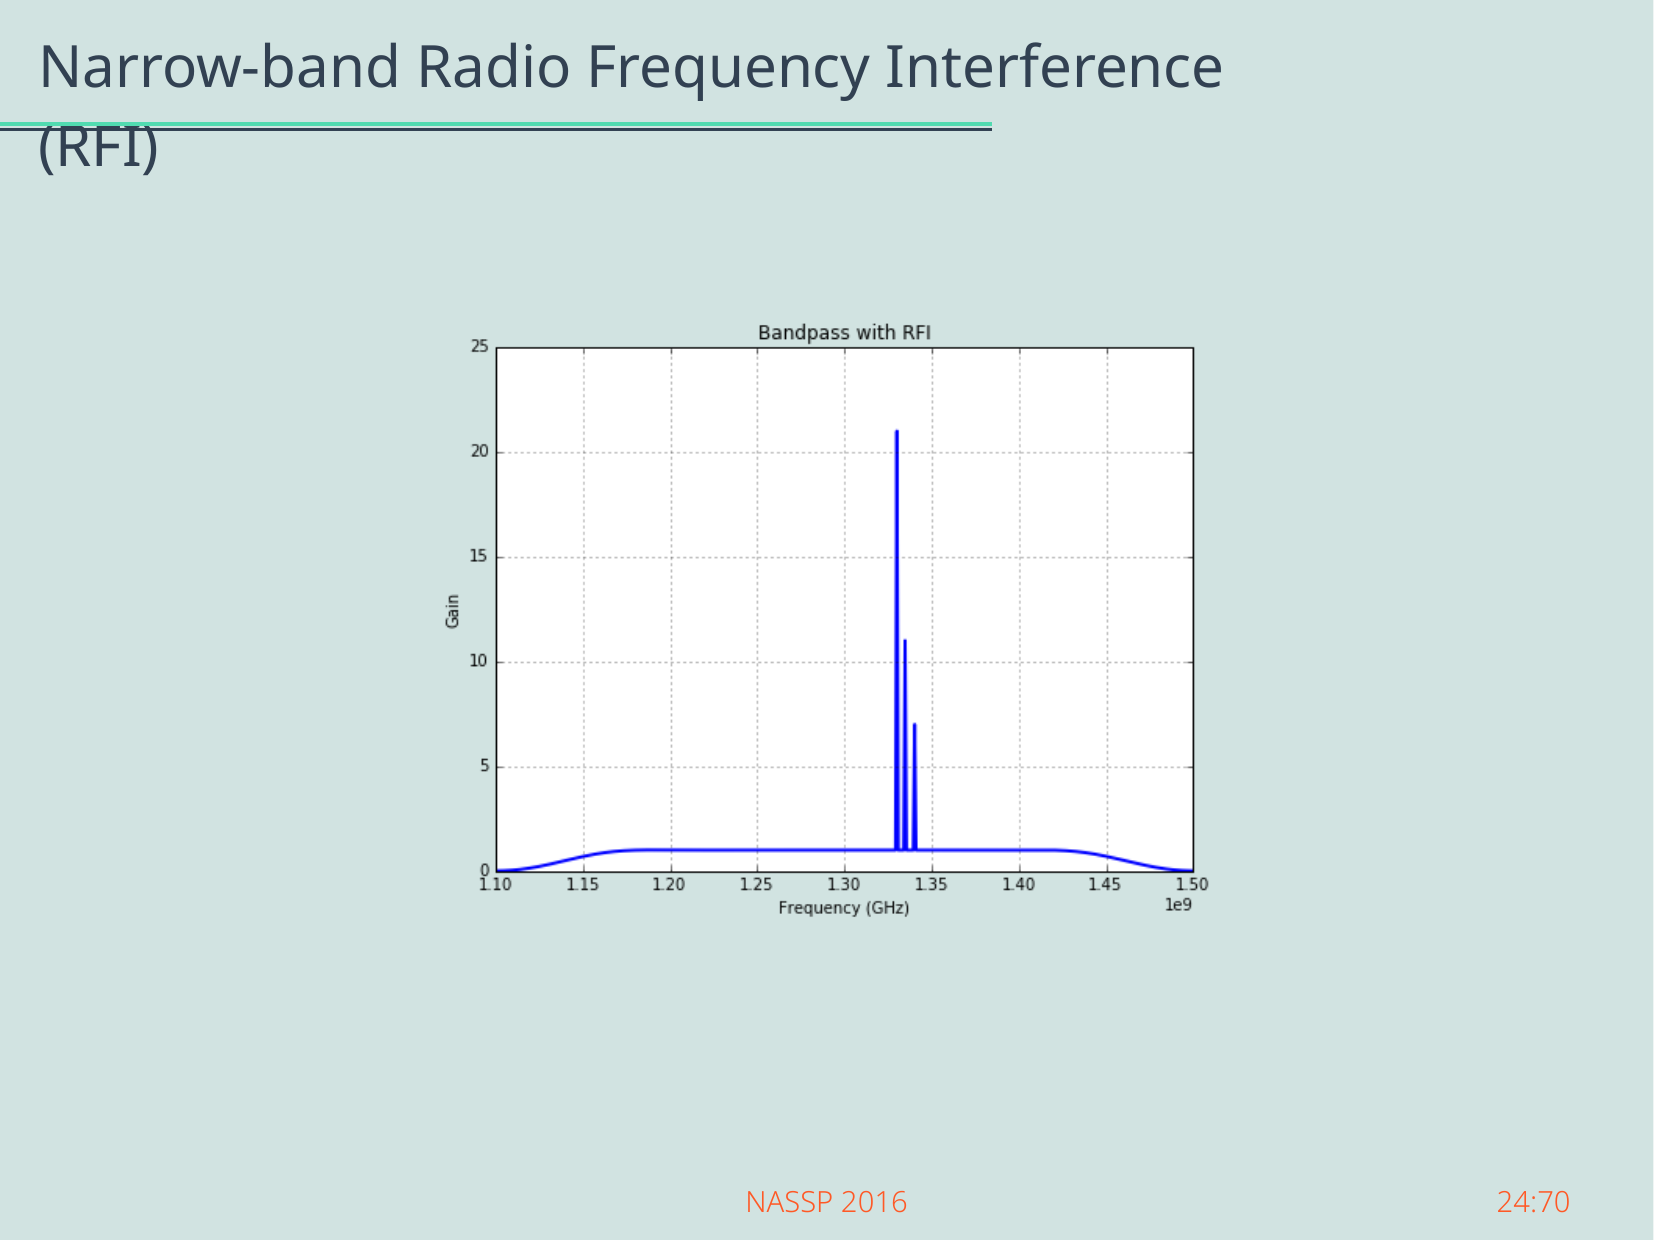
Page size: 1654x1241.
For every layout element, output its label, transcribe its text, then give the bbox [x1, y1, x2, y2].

text_box Narrow-band Radio Frequency Interference (RFI) [23, 17, 1312, 103]
picture [435, 313, 1221, 928]
